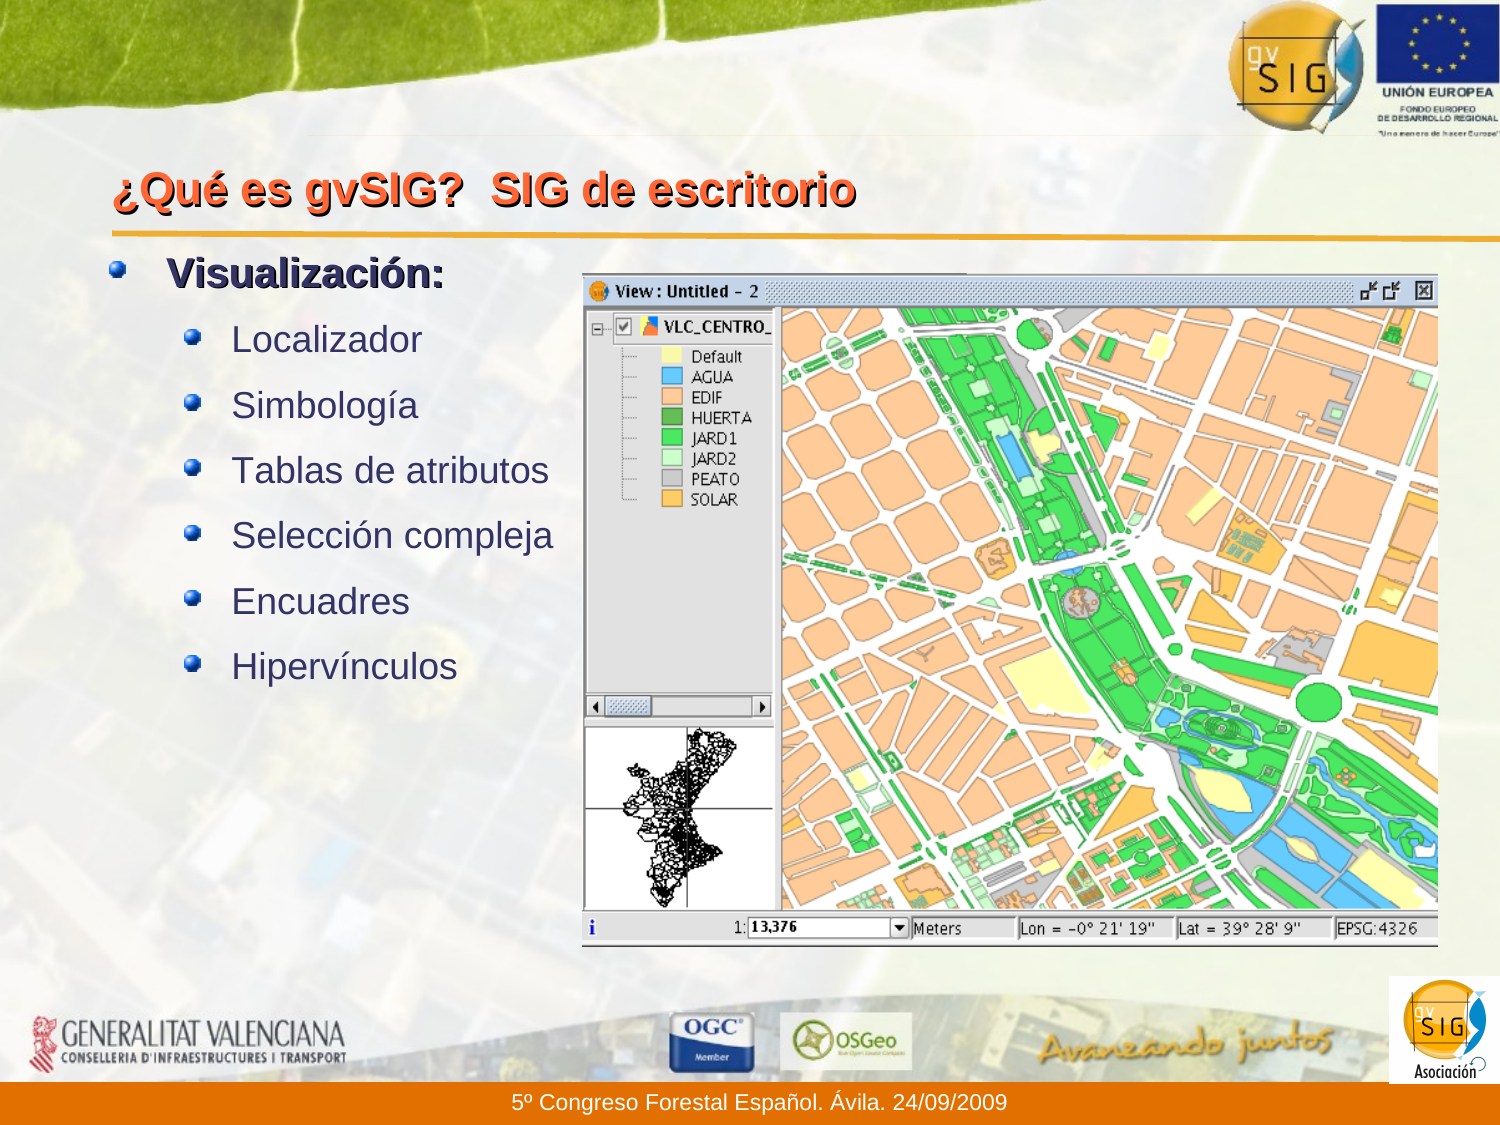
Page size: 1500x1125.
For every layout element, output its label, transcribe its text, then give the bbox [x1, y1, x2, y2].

text_box Visualización: Localizador Simbología Tablas de atributos Selección compleja Encuadres Hipervínculos [109, 264, 865, 704]
text_box ¿Qué es gvSIG? SIG de escritorio [111, 165, 1125, 252]
picture [0, 0, 1500, 1084]
